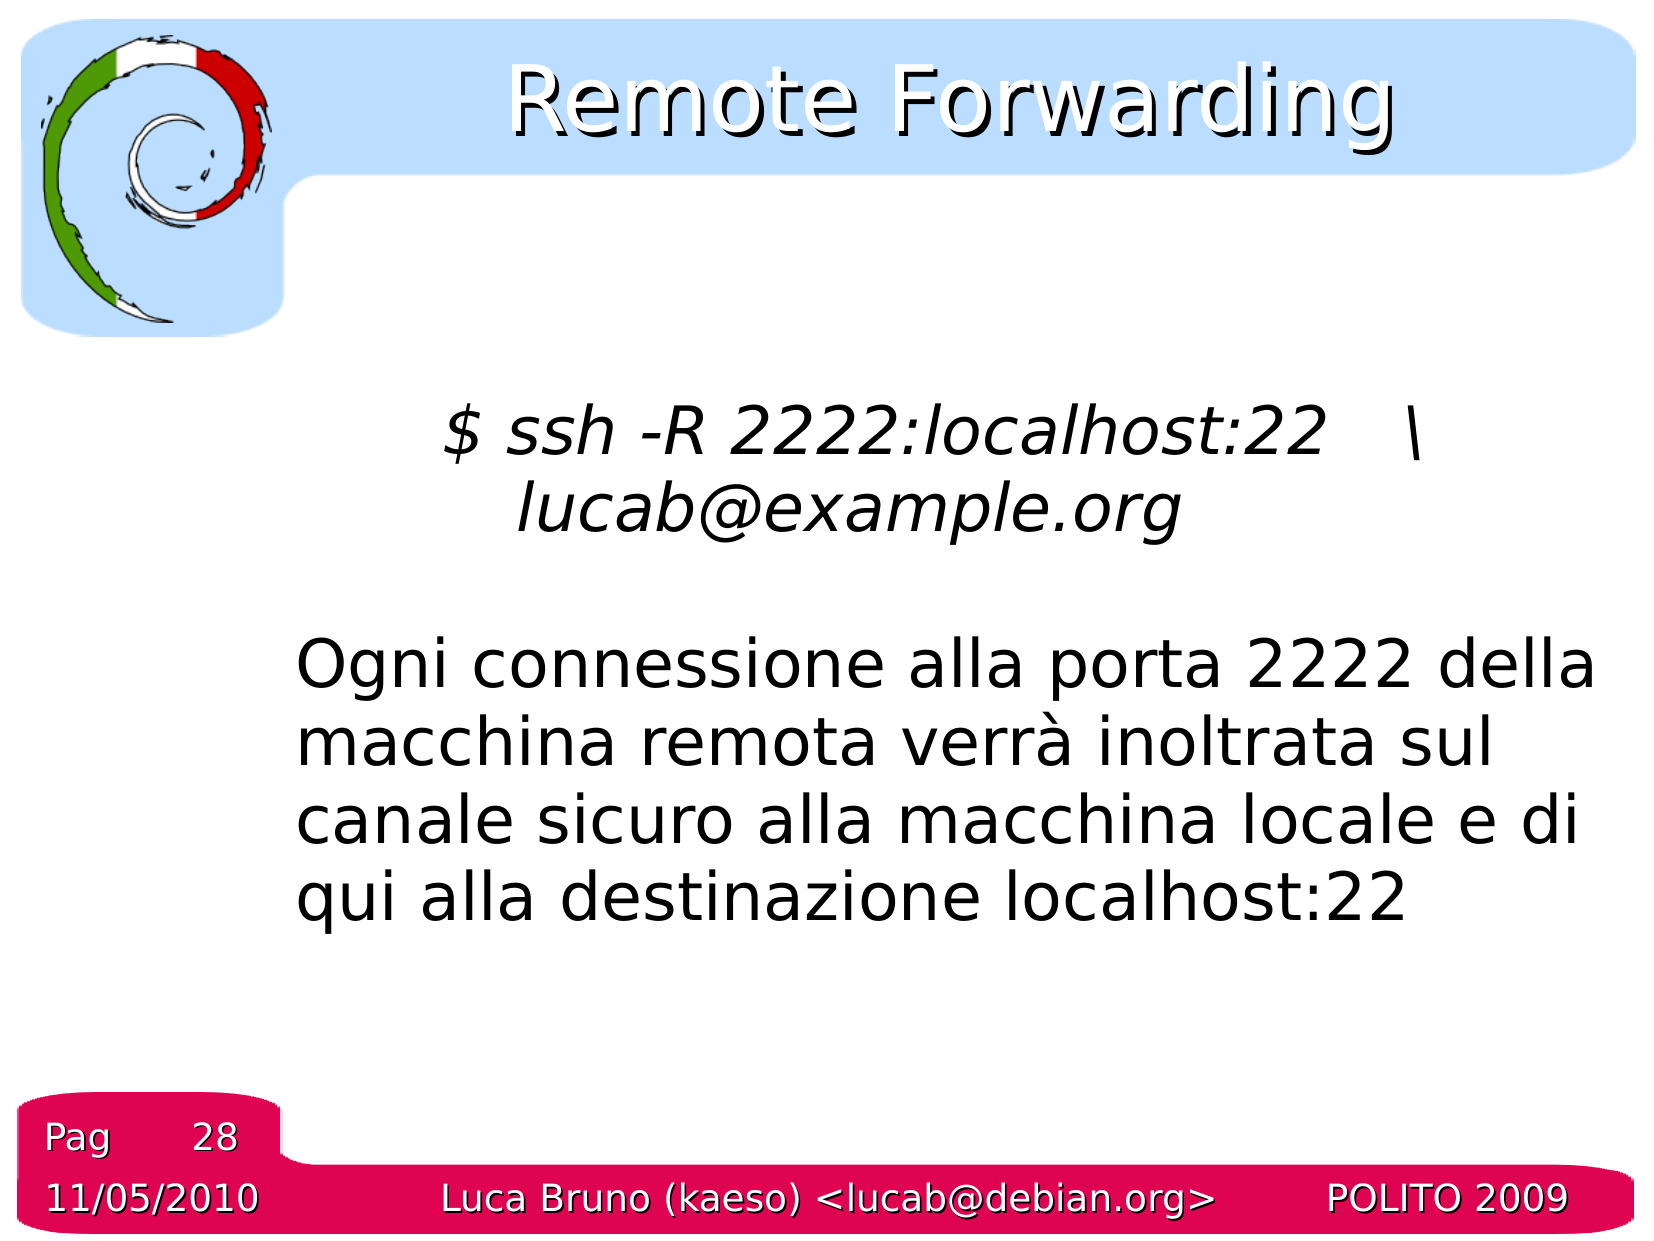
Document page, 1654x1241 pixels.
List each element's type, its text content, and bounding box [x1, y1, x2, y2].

text_box Luca Bruno (kaeso) <lucab@debian.org> POLITO 2009 [425, 1169, 1585, 1241]
text_box 11/05/2010 [29, 1182, 284, 1241]
title Remote Forwarding [265, 3, 1636, 196]
text_box Pag <numero> [29, 1108, 415, 1182]
subtitle $ ssh -R 2222:localhost:22 \ lucab@example.org Ogni connessione alla porta 2222 della macchina remota verrà inoltrata sul canale sicuro alla macchina locale e di qui alla destinazione localhost:22 [295, 206, 1625, 1123]
picture [284, 1092, 1634, 1234]
picture [21, 19, 1636, 337]
picture [17, 1092, 295, 1234]
